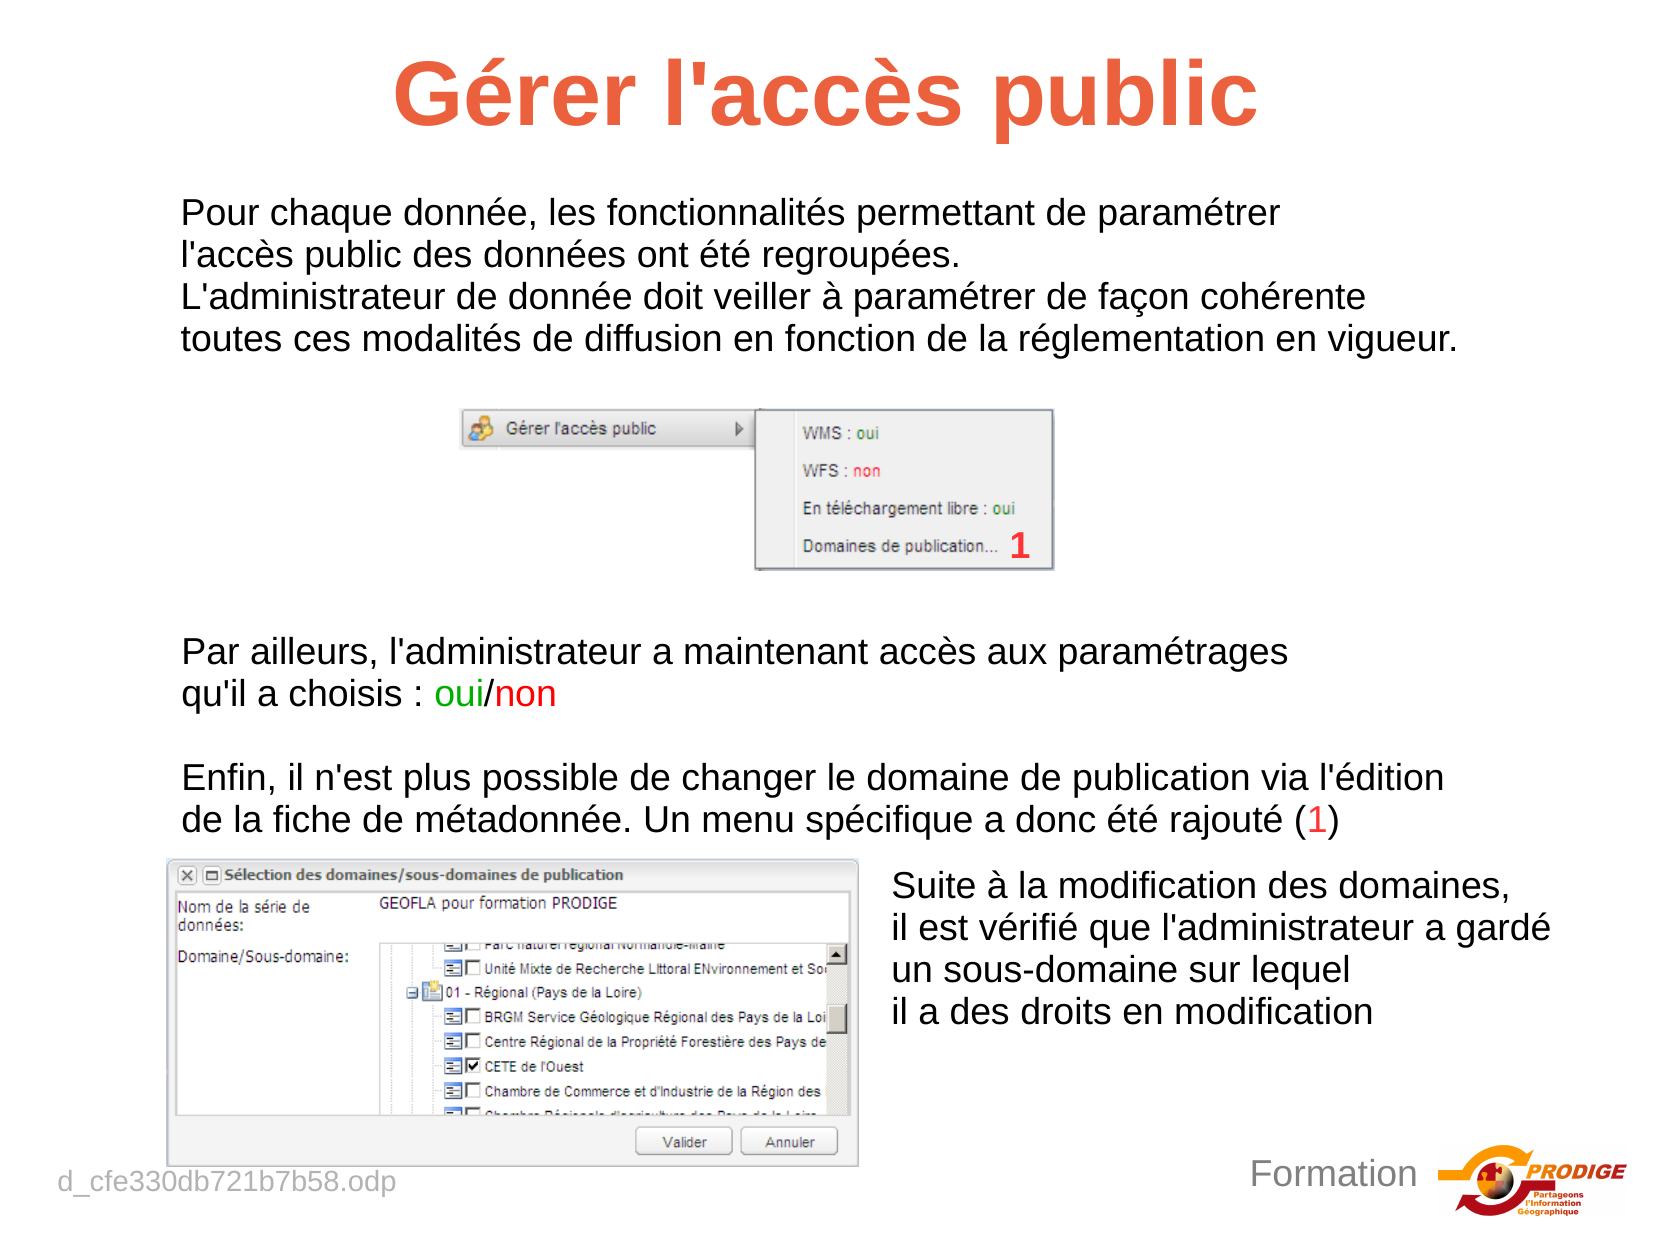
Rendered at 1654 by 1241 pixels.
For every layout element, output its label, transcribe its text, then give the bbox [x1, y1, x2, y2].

title Gérer l'accès public [82, 0, 1571, 191]
picture [459, 408, 1055, 571]
picture [166, 858, 859, 1167]
text_box 1 [994, 516, 1046, 590]
picture [1438, 1145, 1627, 1216]
text_box Par ailleurs, l'administrateur a maintenant accès aux paramétrages qu'il a choisis : oui/non Enfin, il n'est plus possible de changer le domaine de publication via l'édition de la fiche de métadonnée. Un menu spécifique a donc été rajouté (1) [166, 623, 1471, 849]
text_box Pour chaque donnée, les fonctionnalités permettant de paramétrer l'accès public des données ont été regroupées. L'administrateur de donnée doit veiller à paramétrer de façon cohérente toutes ces modalités de diffusion en fonction de la réglementation en vigueur. [165, 183, 1475, 367]
text_box Suite à la modification des domaines, il est vérifié que l'administrateur a gardé un sous-domaine sur lequel il a des droits en modification [876, 857, 1578, 1041]
